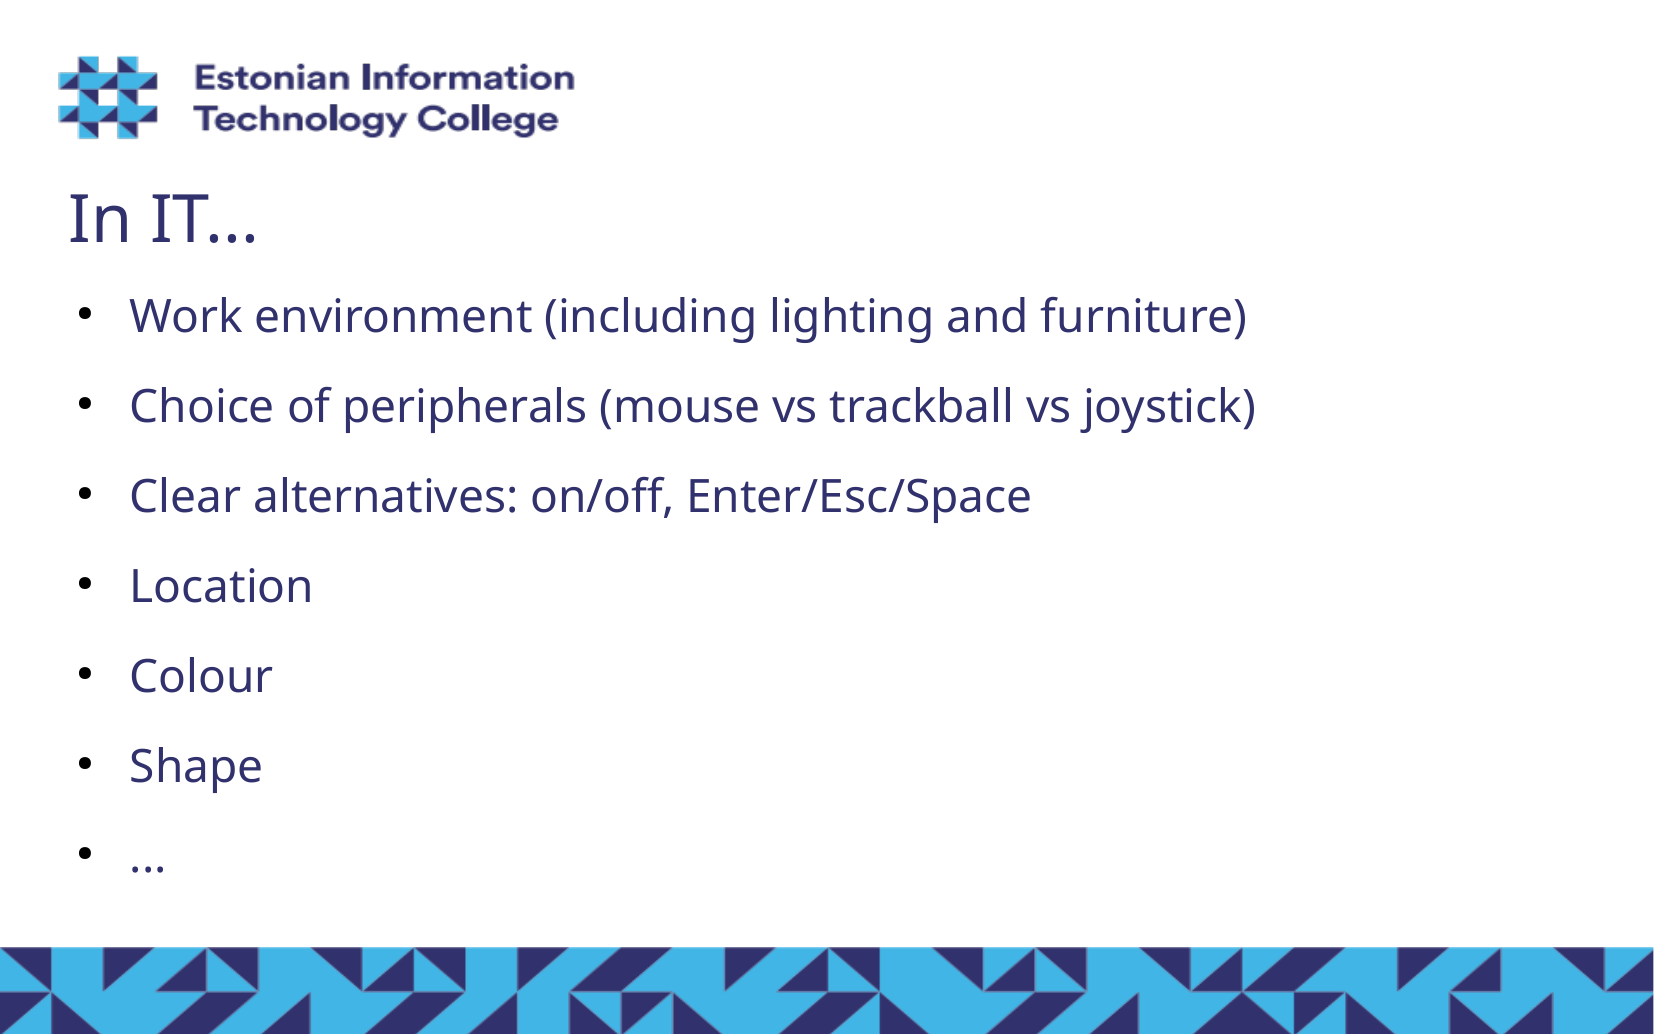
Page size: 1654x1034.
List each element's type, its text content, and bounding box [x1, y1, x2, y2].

list Work environment (including lighting and furniture) Choice of peripherals (mouse vs trackball vs joystick) Clear alternatives: on/off, Enter/Esc/Space Location Colour Shape ... [59, 283, 1595, 936]
title In IT... [68, 147, 1536, 283]
